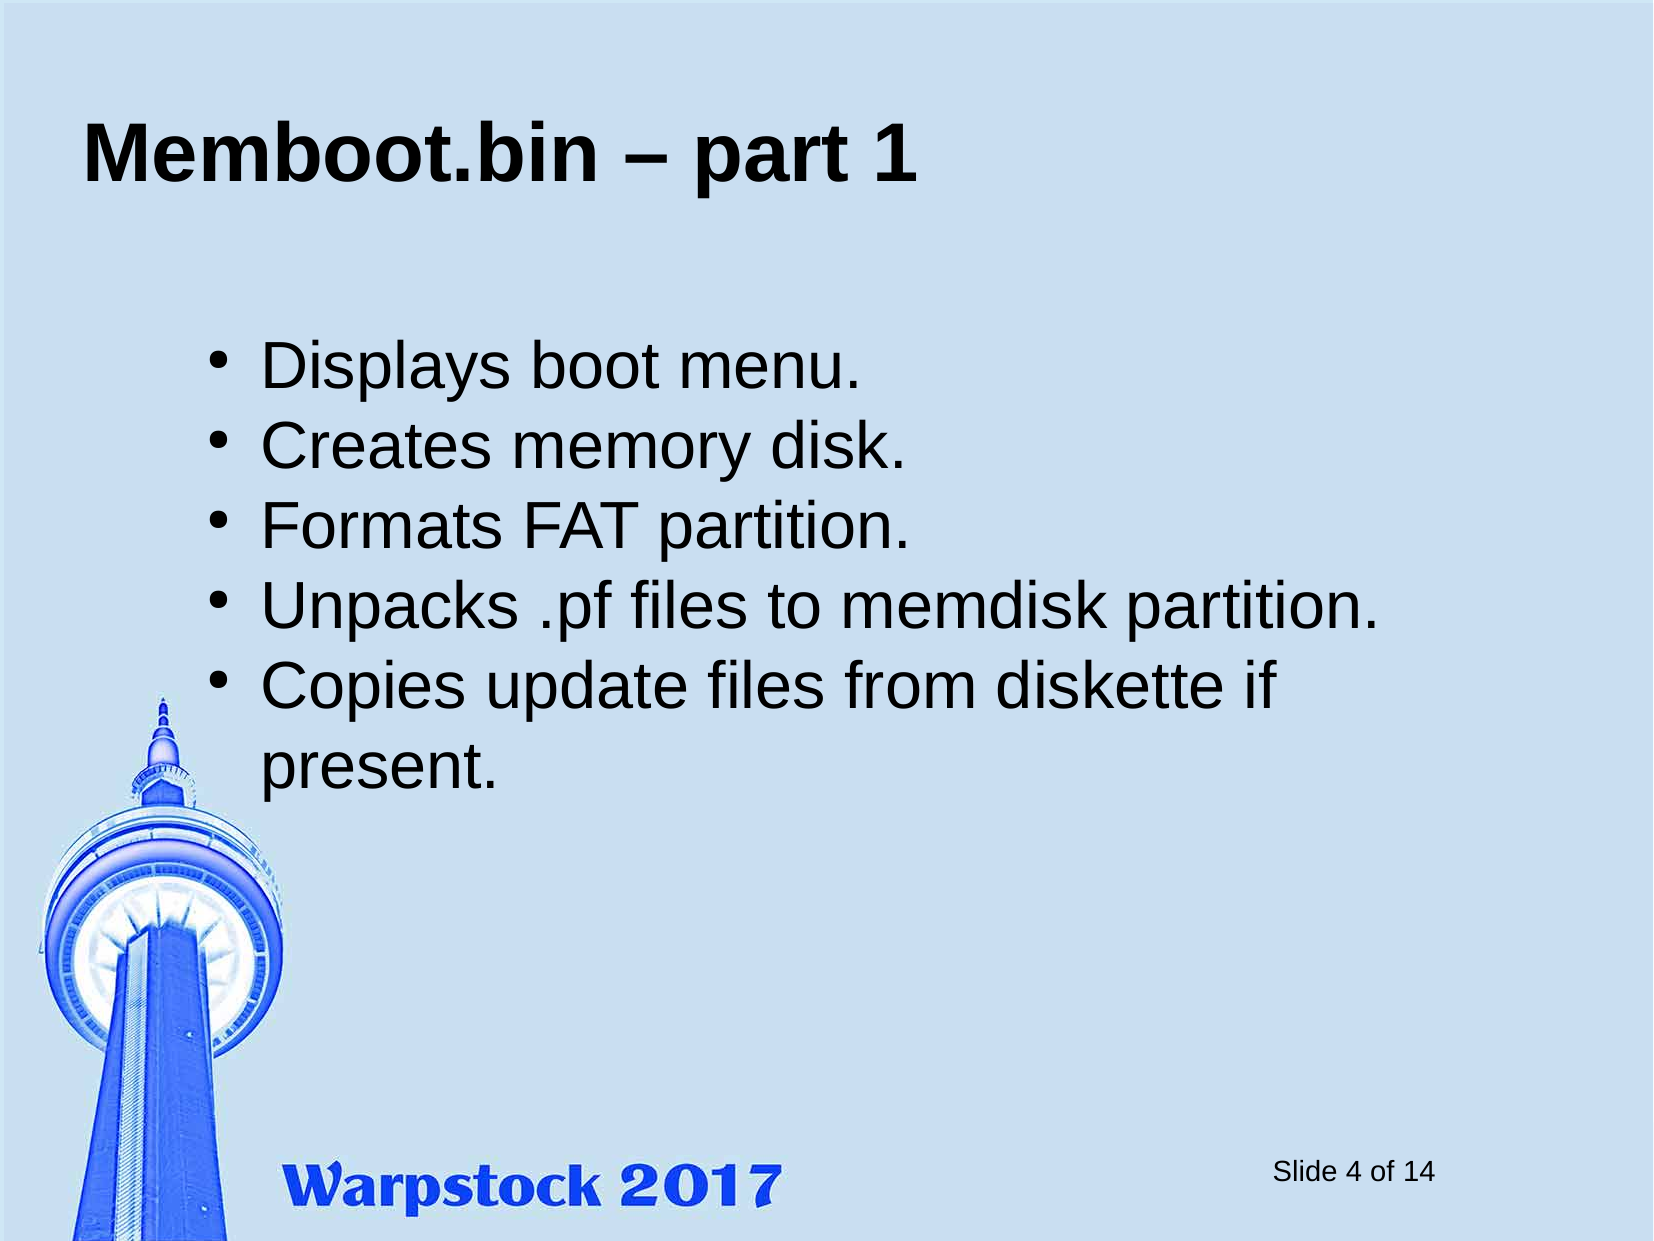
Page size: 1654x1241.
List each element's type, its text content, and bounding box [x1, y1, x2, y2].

picture [4, 3, 1654, 1241]
text_box Displays boot menu. Creates memory disk. Formats FAT partition. Unpacks .pf files to memdisk partition. Copies update files from diskette if present. [174, 314, 1418, 1034]
title Memboot.bin – part 1 [82, 49, 1571, 257]
